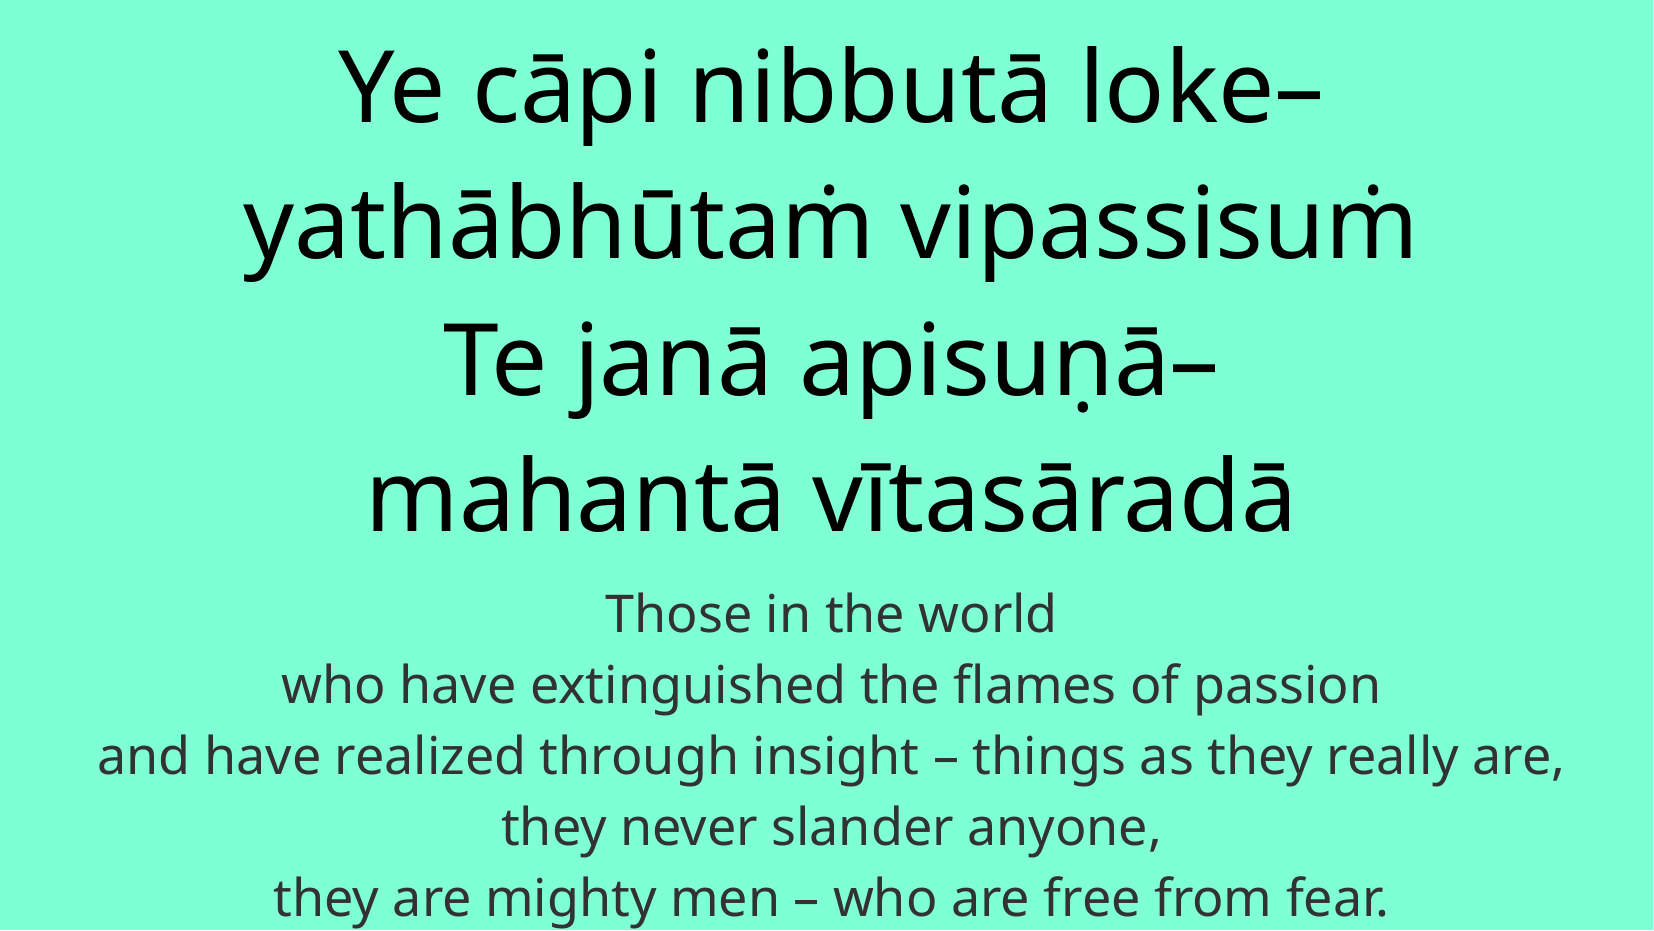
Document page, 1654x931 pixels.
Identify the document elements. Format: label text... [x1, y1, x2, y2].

subtitle Ye cāpi nibbutā loke– yathābhūtaṁ vipassisuṁ Te janā apisuṇā– mahantā vītasāradā Those in the world who have extinguished the flames of passion and have realized through insight – things as they really are, they never slander anyone, they are mighty men – who are free from fear. [46, 10, 1618, 931]
